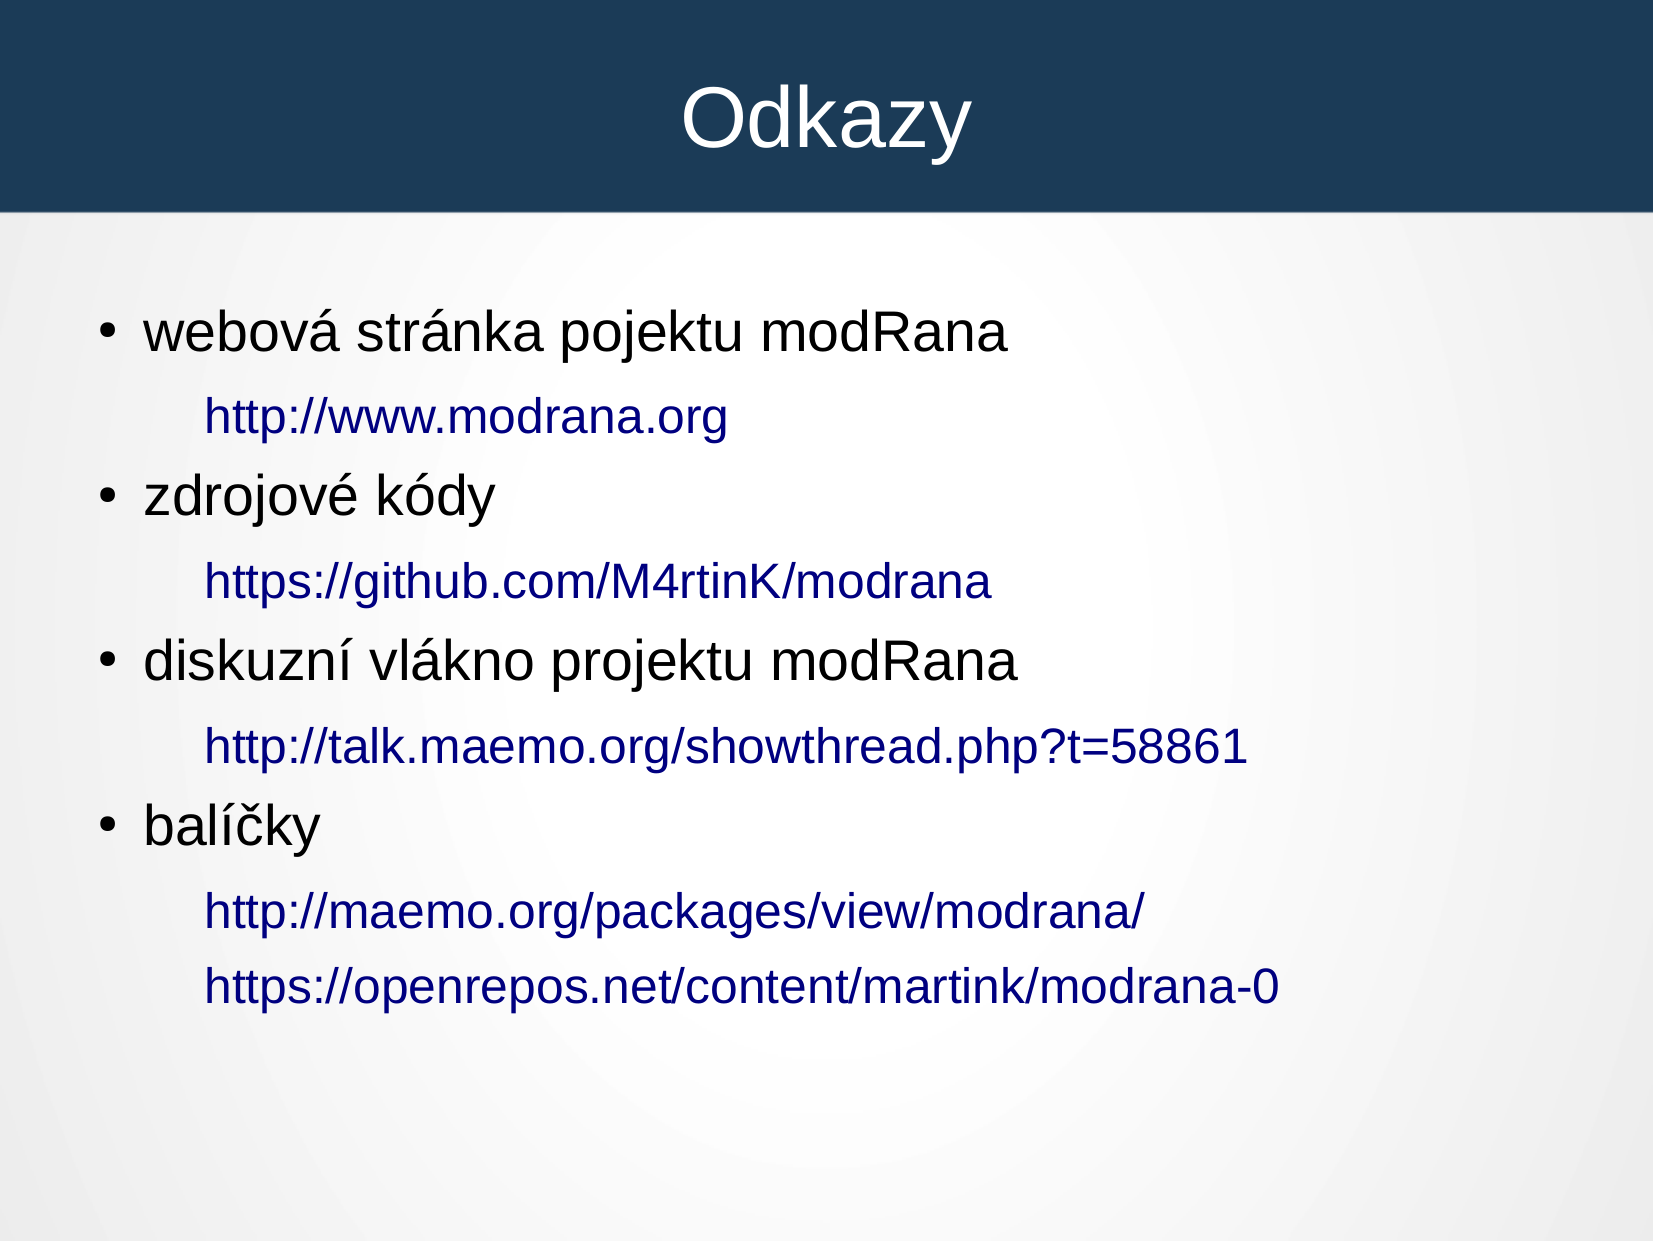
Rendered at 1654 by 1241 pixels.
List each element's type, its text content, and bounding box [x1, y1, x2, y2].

title Odkazy [82, 47, 1571, 189]
list webová stránka pojektu modRana http://www.modrana.org zdrojové kódy https://github.com/M4rtinK/modrana diskuzní vlákno projektu modRana http://talk.maemo.org/showthread.php?t=58861 balíčky http://maemo.org/packages/view/modrana/ https://openrepos.net/content/martink/modrana-0 [82, 299, 1571, 1019]
picture [0, 0, 1653, 1241]
